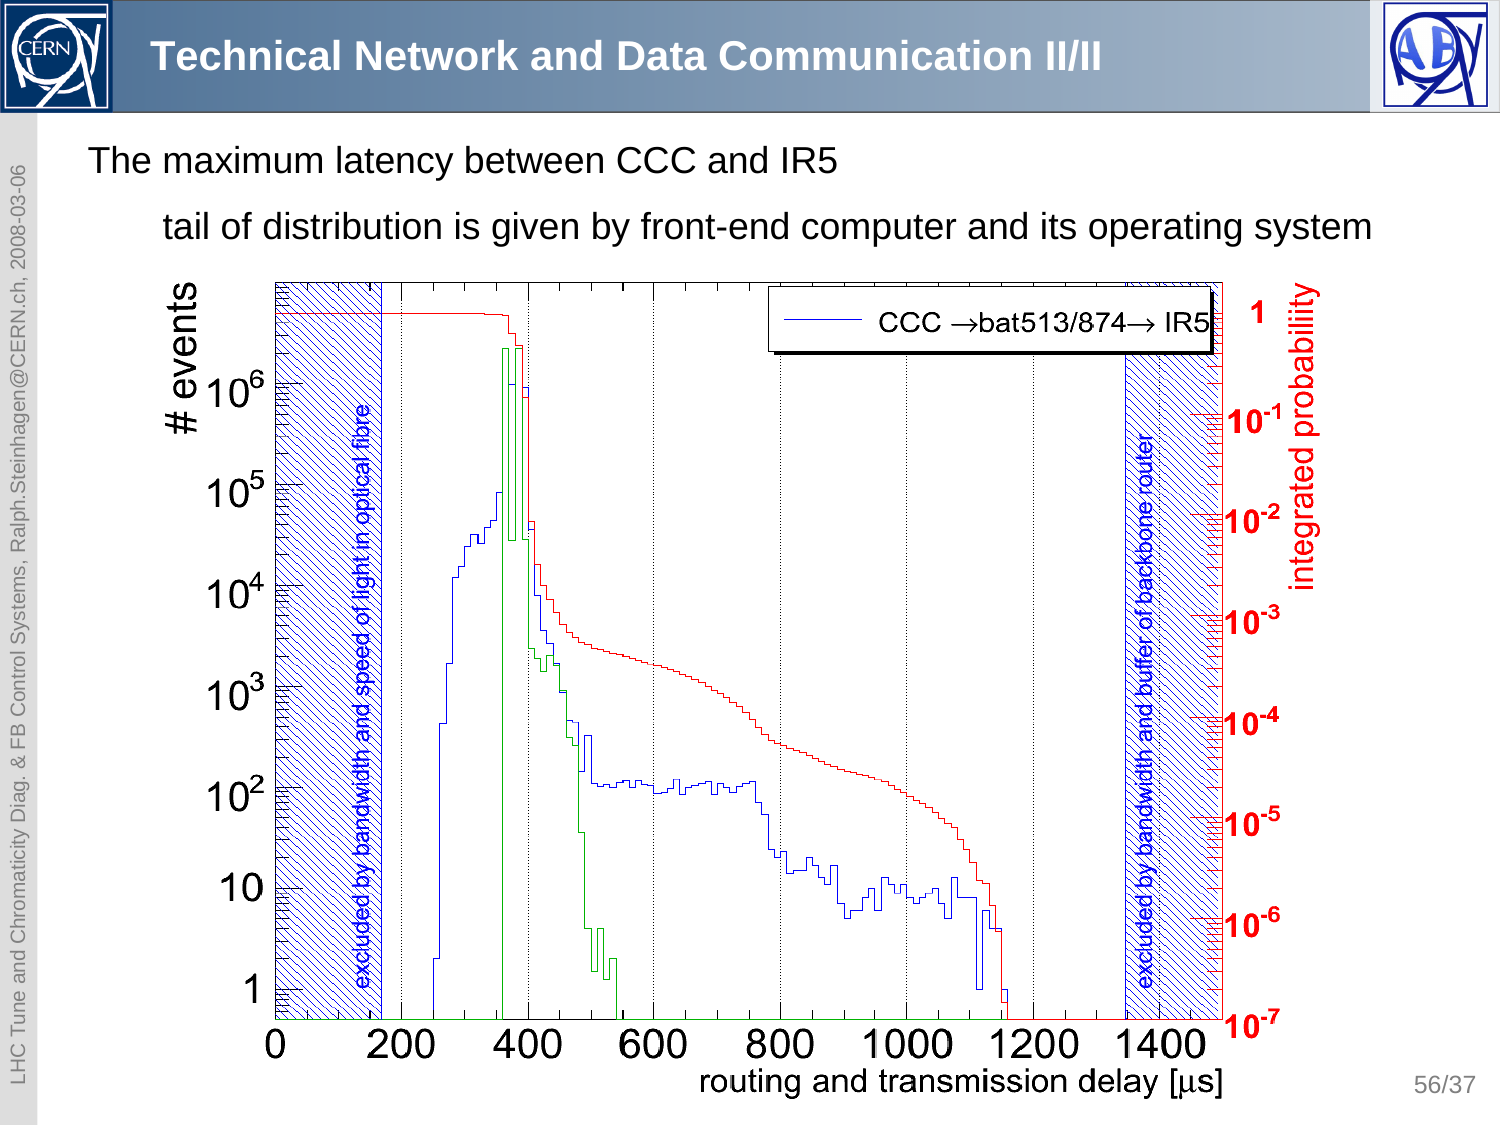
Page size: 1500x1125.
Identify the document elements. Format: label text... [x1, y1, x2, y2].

title Technical Network and Data Communication II/II [150, 0, 1201, 113]
picture [0, 0, 113, 113]
picture [1382, 1, 1489, 108]
list The maximum latency between CCC and IR5 tail of distribution is given by front-end computer and its operating system [87, 137, 1438, 1030]
picture [153, 265, 1383, 1123]
